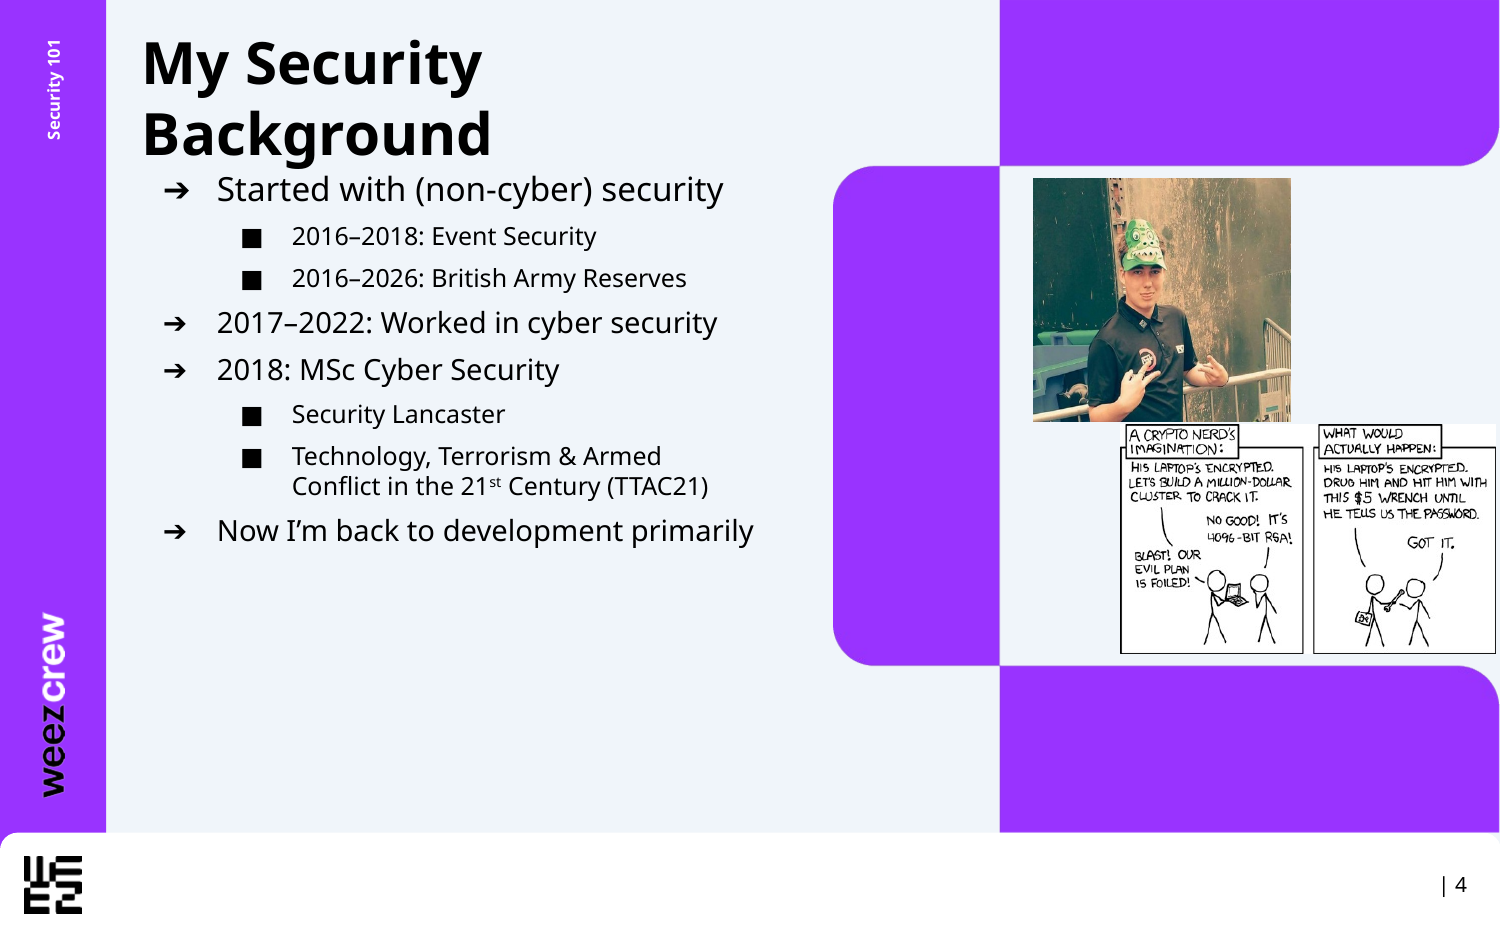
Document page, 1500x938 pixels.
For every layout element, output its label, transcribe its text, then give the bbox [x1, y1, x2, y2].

picture [24, 856, 82, 914]
title My Security Background [126, 24, 806, 153]
picture [833, 0, 1500, 833]
list Started with (non-cyber) security 2016–2018: Event Security 2016–2026: British Army Reserves 2017–2022: Worked in cyber security 2018: MSc Cyber Security Security Lancaster Technology, Terrorism & Armed Conflict in the 21st Century (TTAC21) Now I’m back to development primarily [126, 153, 938, 774]
title Security 101 [0, 24, 107, 497]
slide_number | <number> [1393, 850, 1482, 922]
picture [43, 612, 65, 798]
